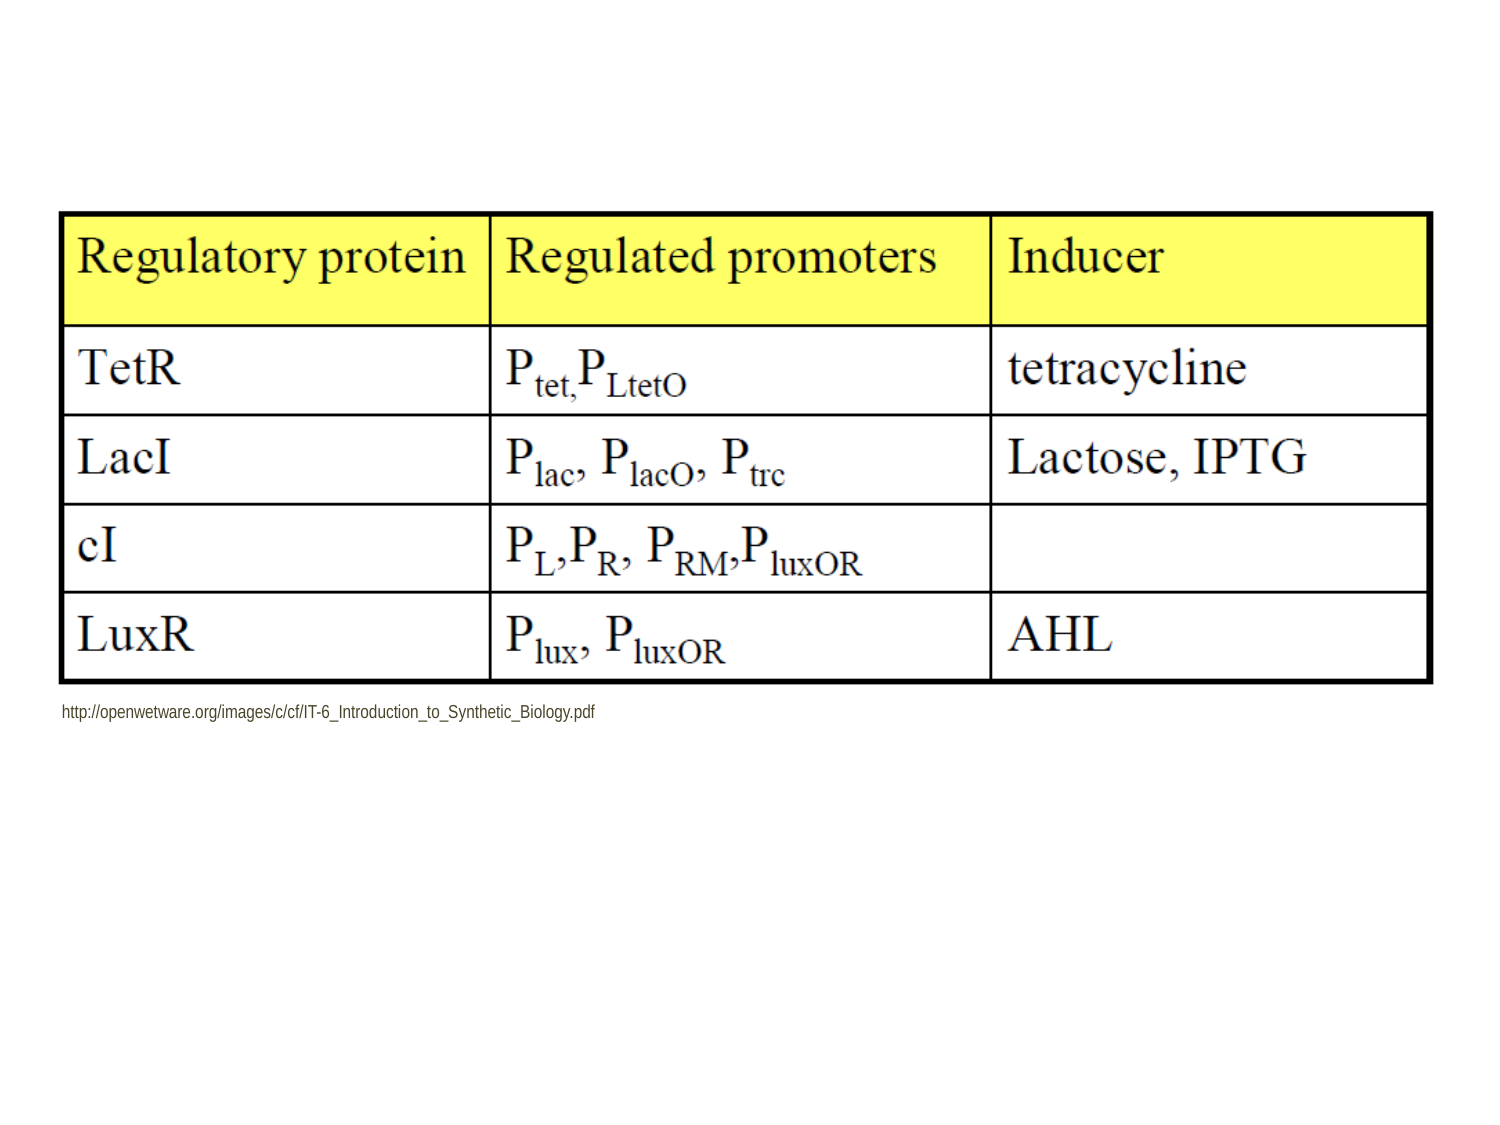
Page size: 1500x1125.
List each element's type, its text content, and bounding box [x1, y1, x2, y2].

picture [41, 196, 1455, 723]
text_box http://openwetware.org/images/c/cf/IT-6_Introduction_to_Synthetic_Biology.pdf [47, 692, 797, 730]
